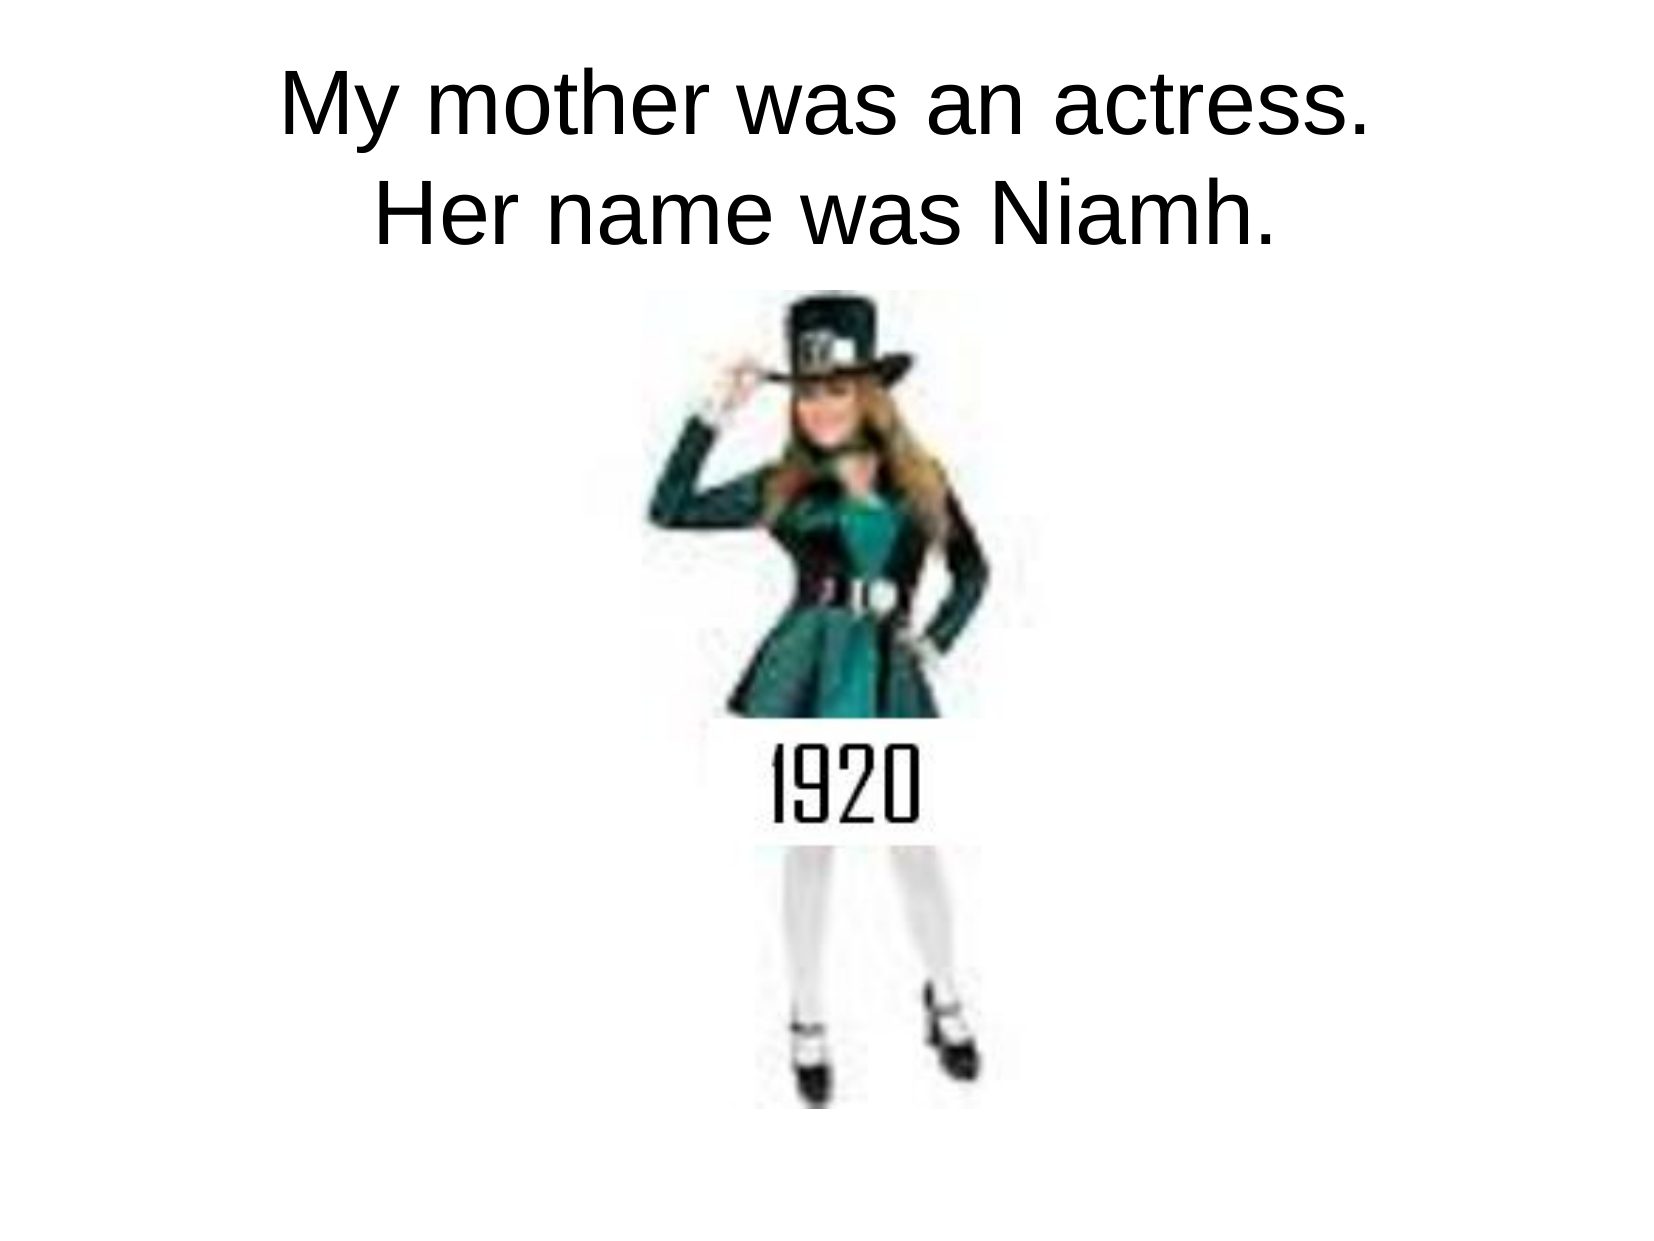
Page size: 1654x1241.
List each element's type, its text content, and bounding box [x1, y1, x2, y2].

title My mother was an actress. Her name was Niamh. [82, 0, 1571, 461]
picture [417, 290, 1236, 1109]
